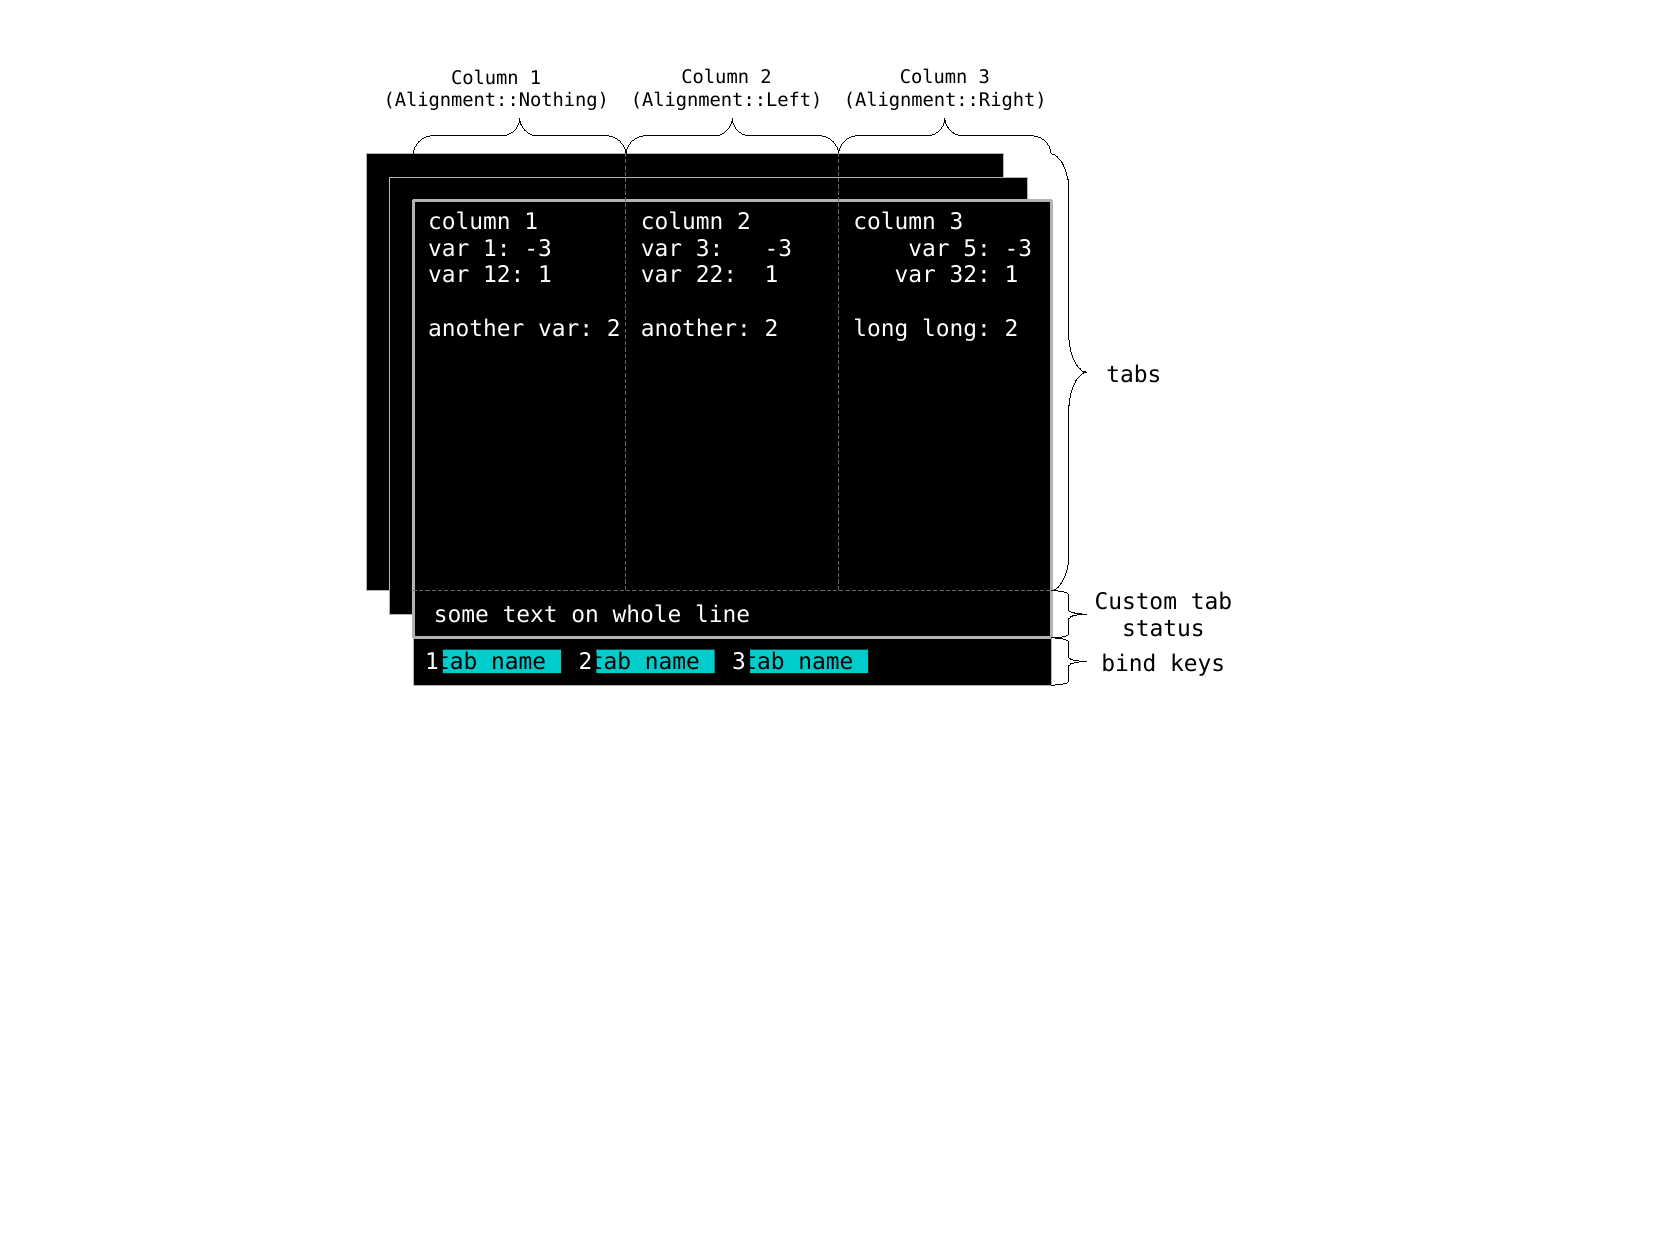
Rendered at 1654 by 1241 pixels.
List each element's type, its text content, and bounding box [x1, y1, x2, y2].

text_box tabs [1086, 354, 1182, 397]
text_box tab name [596, 649, 715, 674]
text_box Custom tab status [1074, 580, 1252, 650]
text_box column 3 var 5: -3 var 32: 1 long long: 2 [838, 200, 1052, 591]
text_box tab name [750, 649, 869, 674]
text_box Column 3 (Alignment::Right) [767, 59, 1123, 137]
text_box Column 2 (Alignment::Left) [549, 59, 767, 137]
text_box Column 1 (Alignment::Nothing) [318, 59, 549, 119]
text_box 2 [575, 640, 594, 683]
text_box [366, 153, 1052, 686]
text_box tab name [442, 649, 562, 674]
text_box 1 [422, 640, 440, 683]
text_box column 2 var 3: -3 var 22: 1 another: 2 [625, 200, 838, 591]
text_box bind keys [1086, 650, 1241, 686]
text_box some text on whole line [419, 591, 1052, 638]
text_box column 1 var 1: -3 var 12: 1 another var: 2 [413, 200, 625, 591]
text_box 3 [729, 640, 747, 683]
